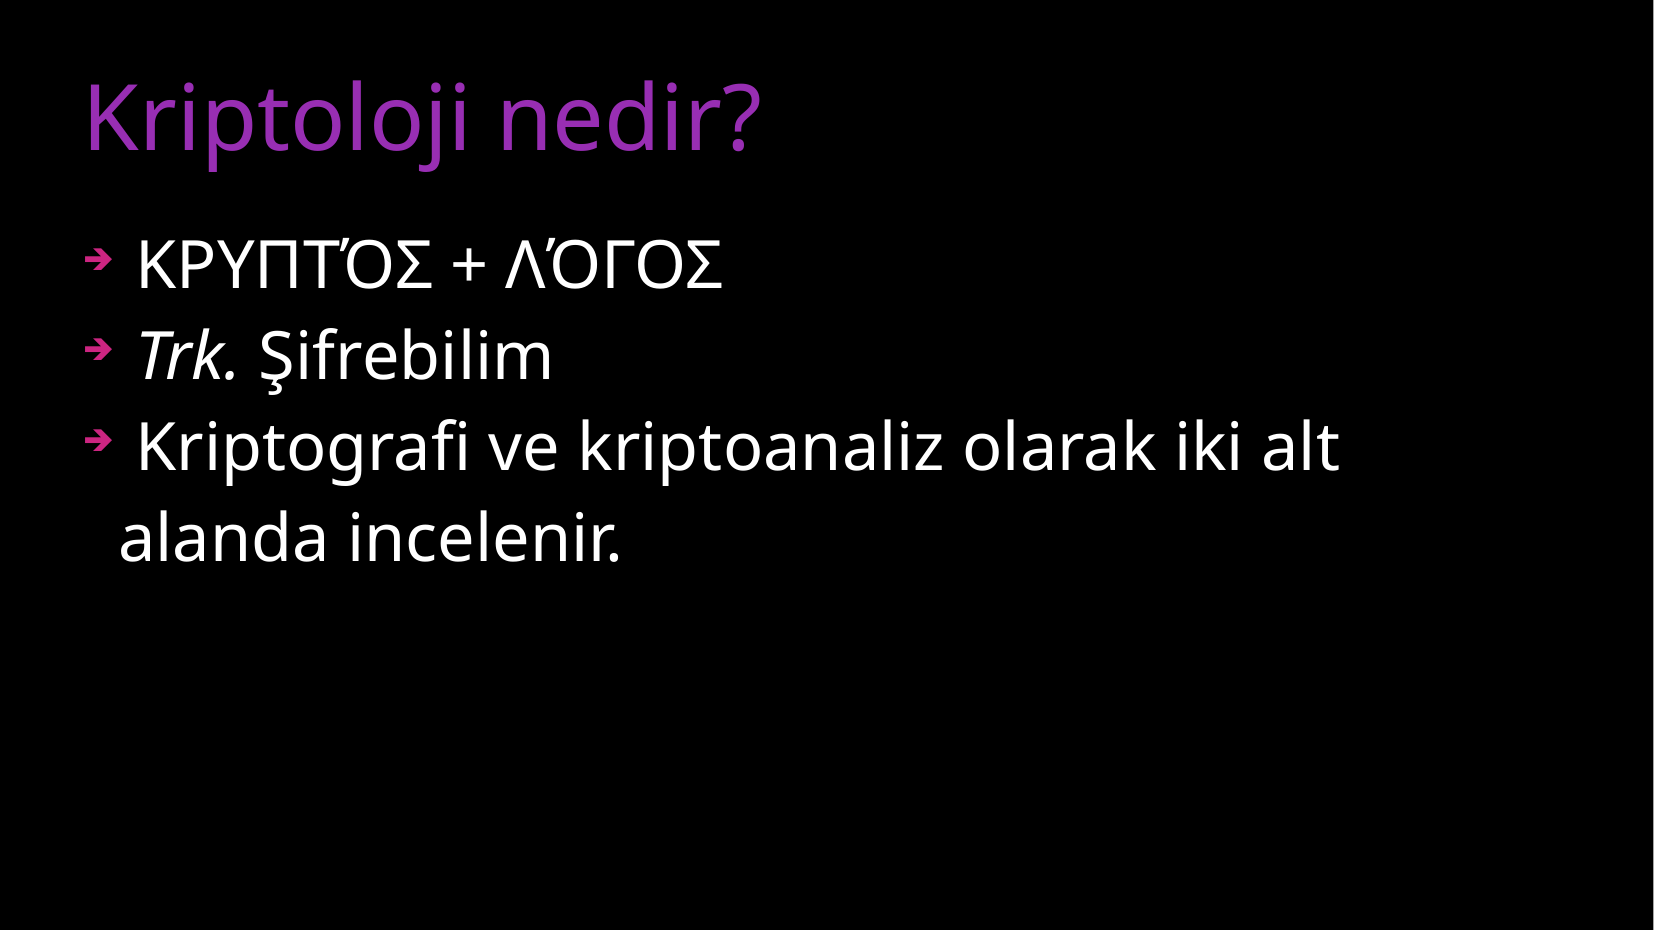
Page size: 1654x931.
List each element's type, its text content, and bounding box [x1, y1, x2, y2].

title Kriptoloji nedir? [82, 37, 1571, 193]
subtitle ΚΡΥΠΤΌΣ + ΛΌΓΟΣ Trk. Şifrebilim Kriptografi ve kriptoanaliz olarak iki alt alanda incelenir. [82, 217, 1571, 758]
